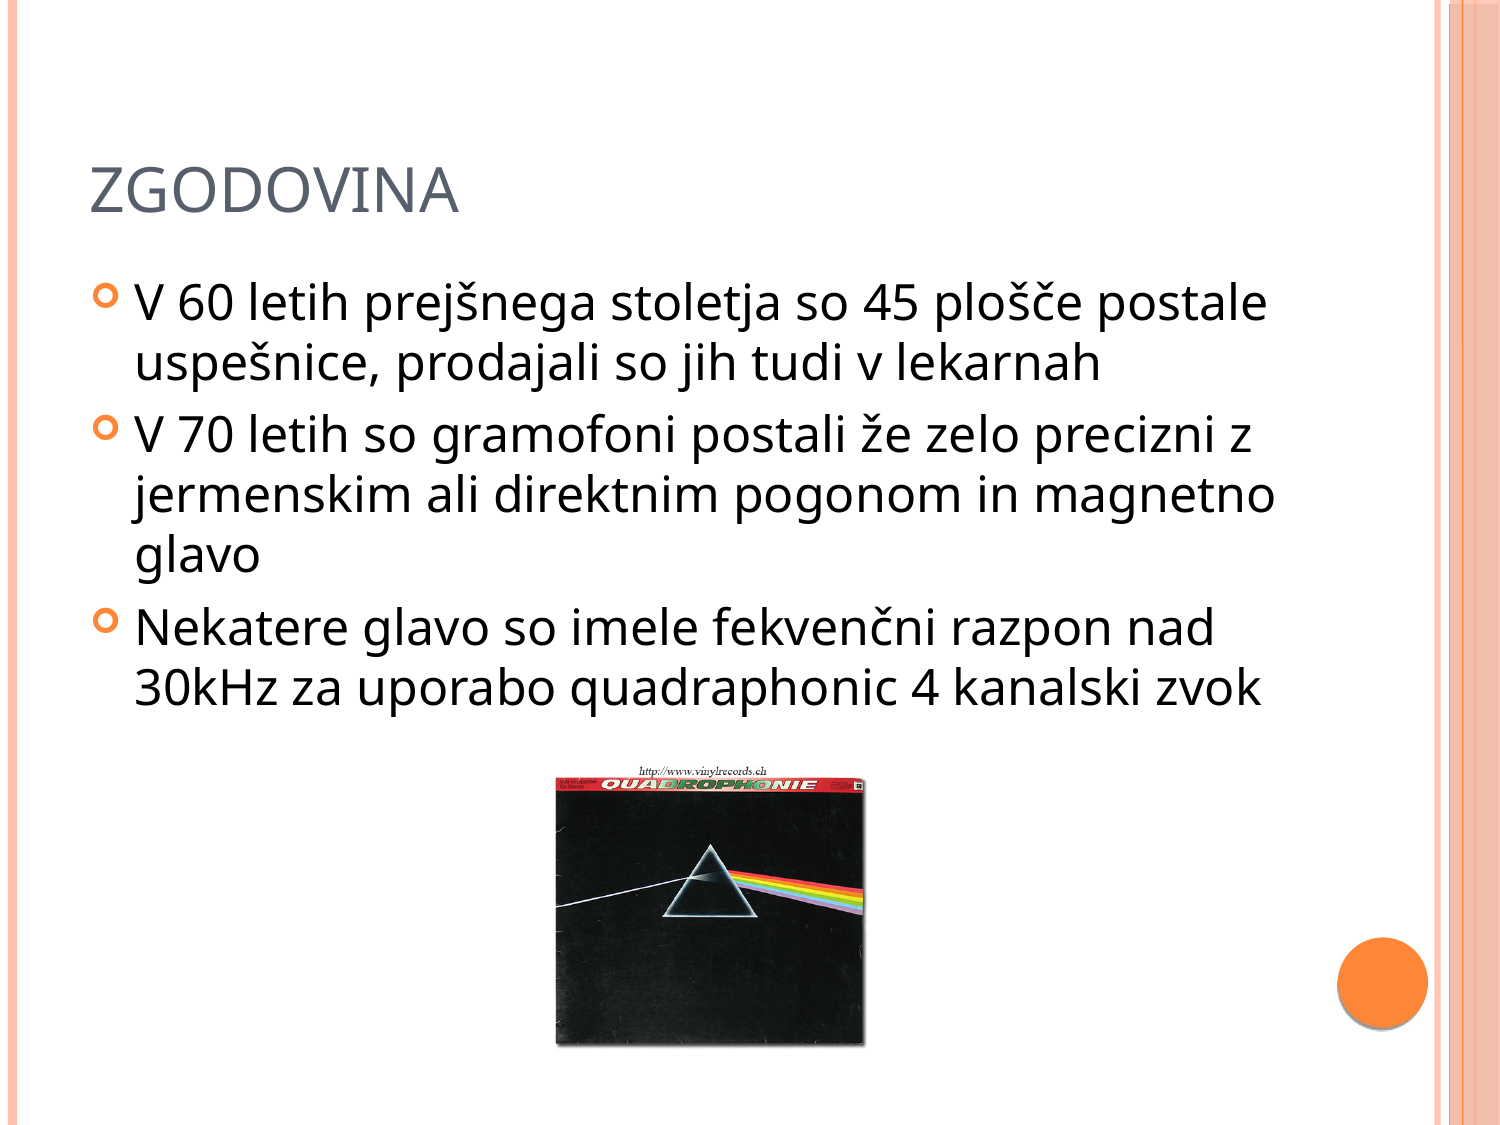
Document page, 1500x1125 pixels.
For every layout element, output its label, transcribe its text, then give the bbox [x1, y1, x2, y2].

list V 60 letih prejšnega stoletja so 45 plošče postale uspešnice, prodajali so jih tudi v lekarnah V 70 letih so gramofoni postali že zelo precizni z jermenskim ali direktnim pogonom in magnetno glavo Nekatere glavo so imele fekvenčni razpon nad 30kHz za uporabo quadraphonic 4 kanalski zvok [75, 262, 1300, 1062]
picture [539, 761, 879, 1060]
title Zgodovina [75, 45, 1300, 233]
